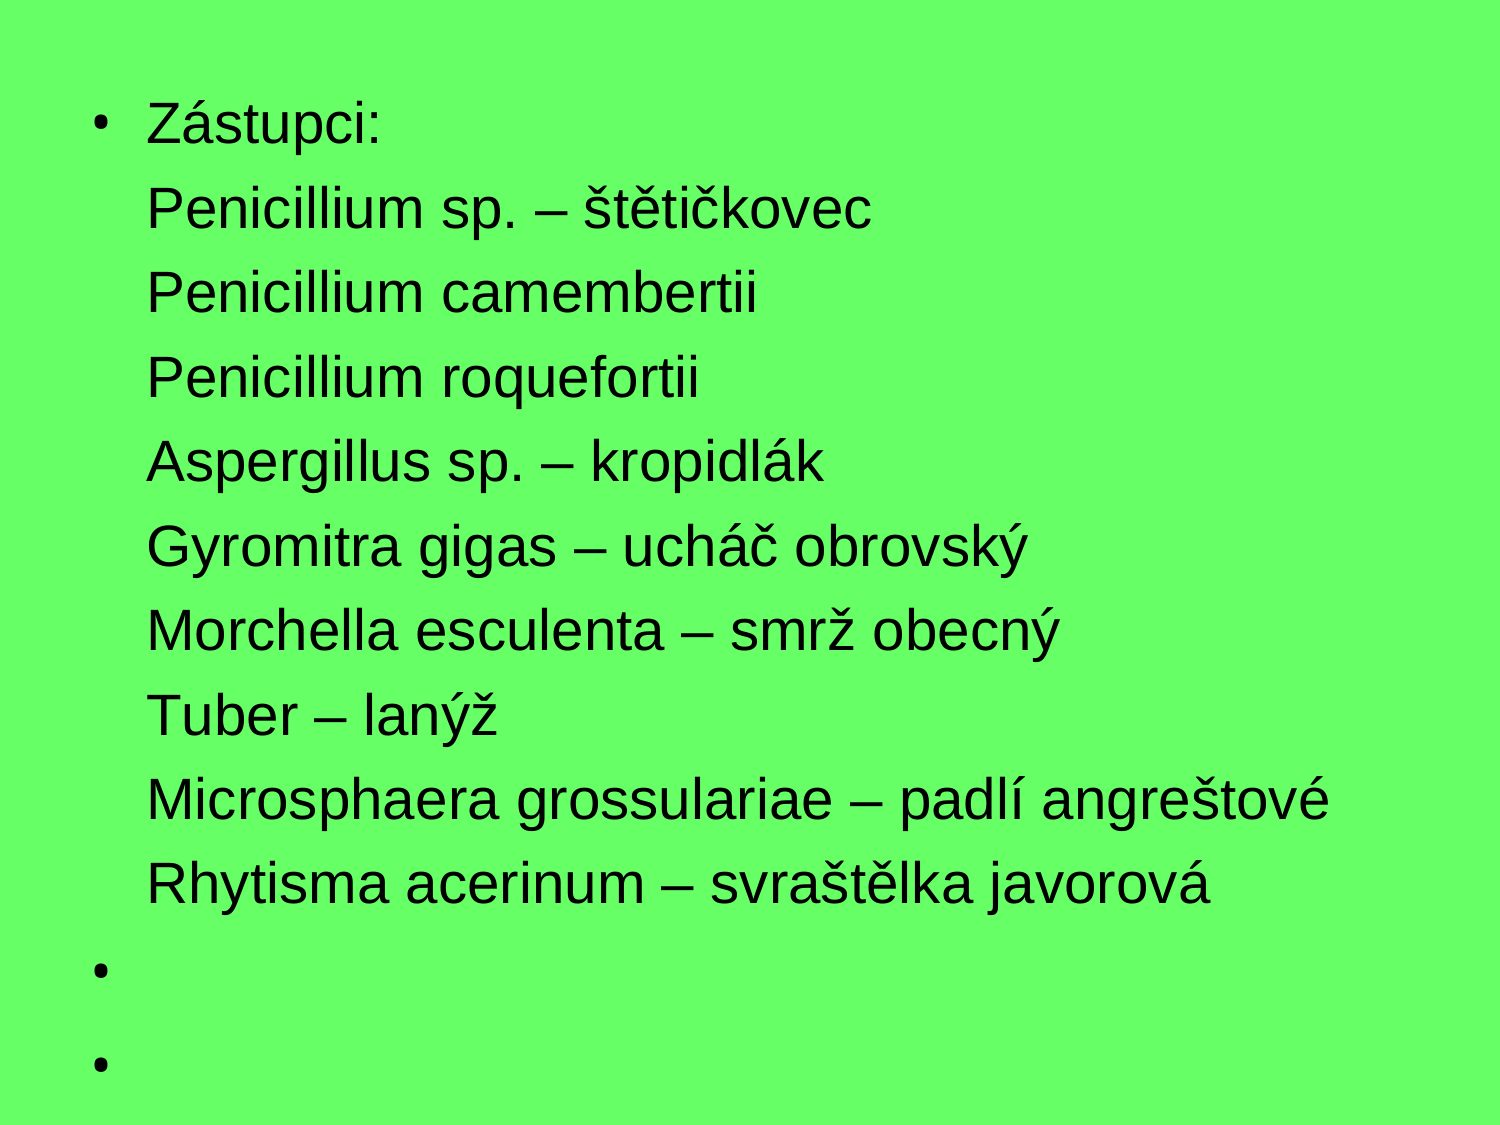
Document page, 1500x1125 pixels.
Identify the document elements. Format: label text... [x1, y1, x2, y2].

list Zástupci: Penicillium sp. – štětičkovec Penicillium camembertii Penicillium roquefortii Aspergillus sp. – kropidlák Gyromitra gigas – ucháč obrovský Morchella esculenta – smrž obecný Tuber – lanýž Microsphaera grossulariae – padlí angreštové Rhytisma acerinum – svraštělka javorová [75, 78, 1426, 1005]
